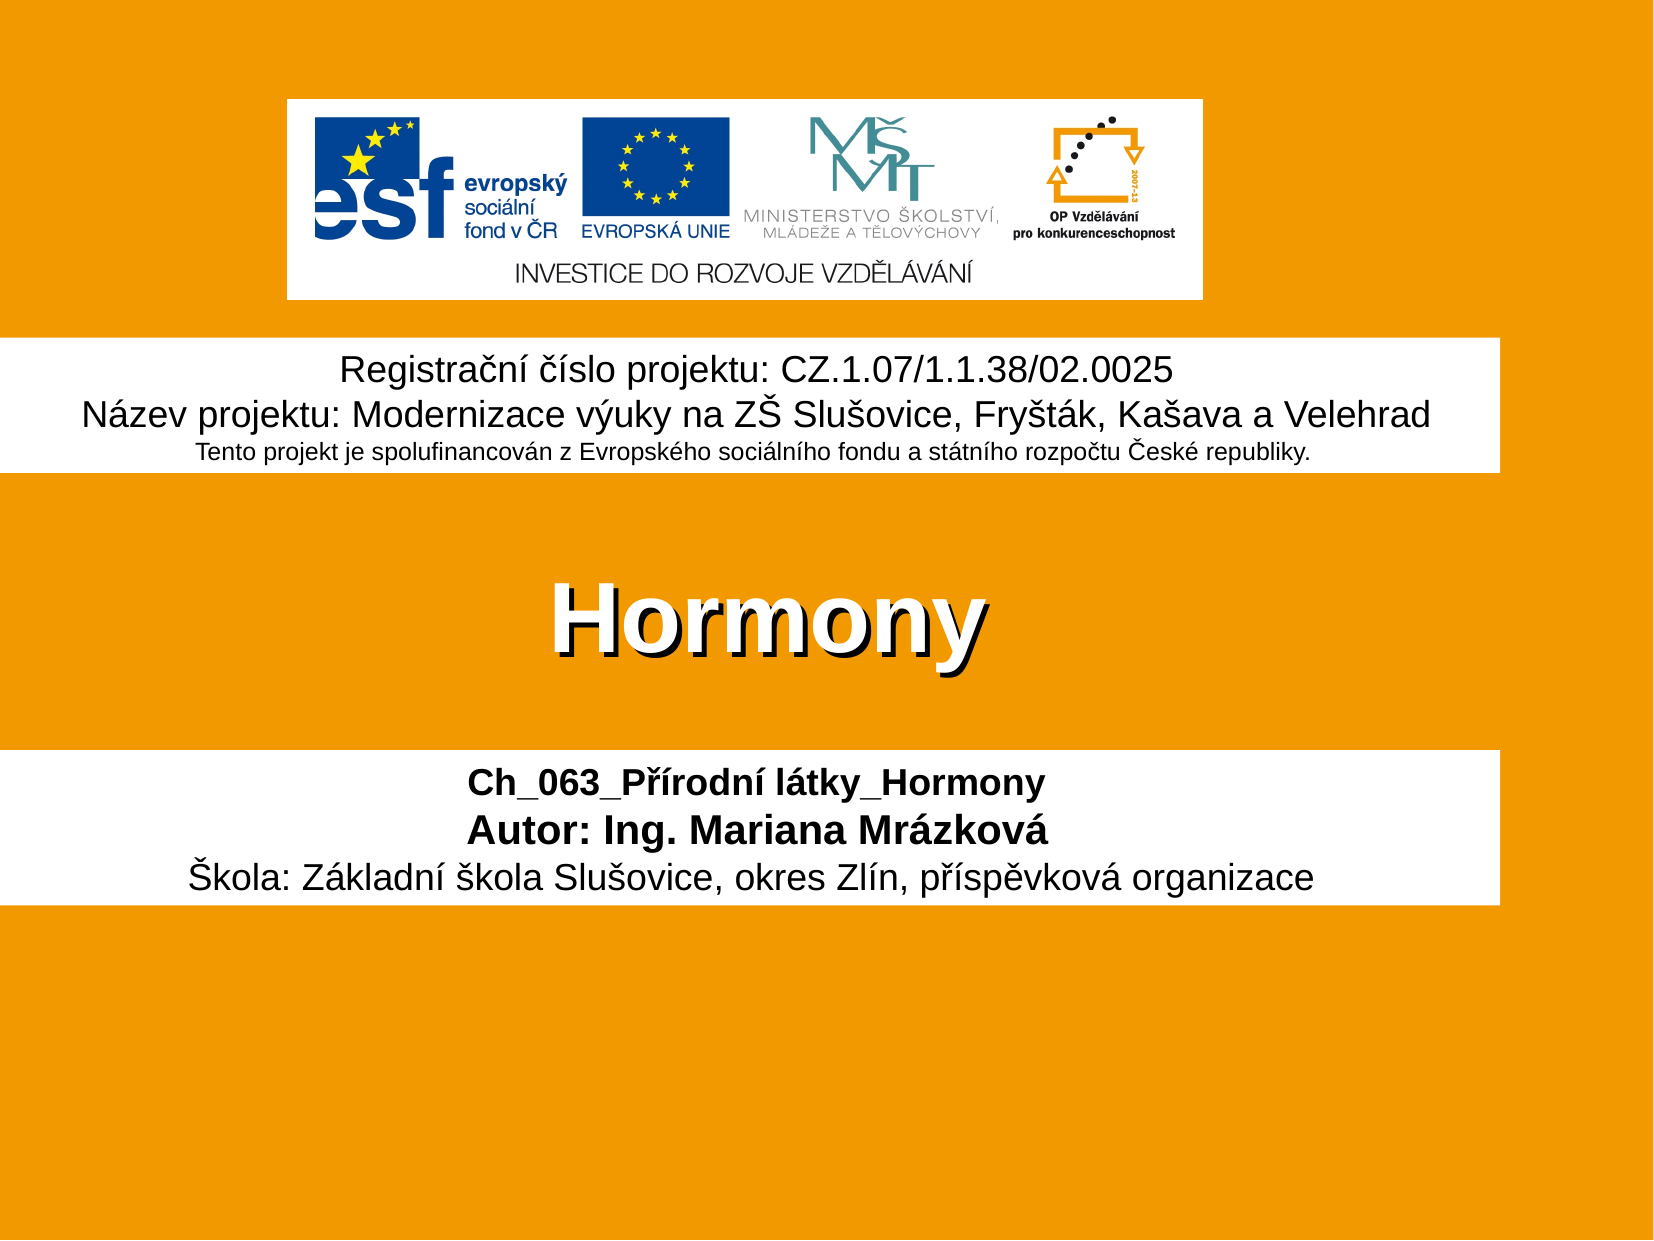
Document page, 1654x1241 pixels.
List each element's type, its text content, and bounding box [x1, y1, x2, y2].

picture [287, 99, 1203, 300]
title Hormony [112, 537, 1388, 688]
text_box Ch_063_Přírodní látky_Hormony Autor: Ing. Mariana Mrázková Škola: Základní škola Slušovice, okres Zlín, příspěvková organizace [0, 750, 1501, 906]
text_box Registrační číslo projektu: CZ.1.07/1.1.38/02.0025 Název projektu: Modernizace výuky na ZŠ Slušovice, Fryšták, Kašava a Velehrad Tento projekt je spolufinancován z Evropského sociálního fondu a státního rozpočtu České republiky. [0, 337, 1501, 473]
